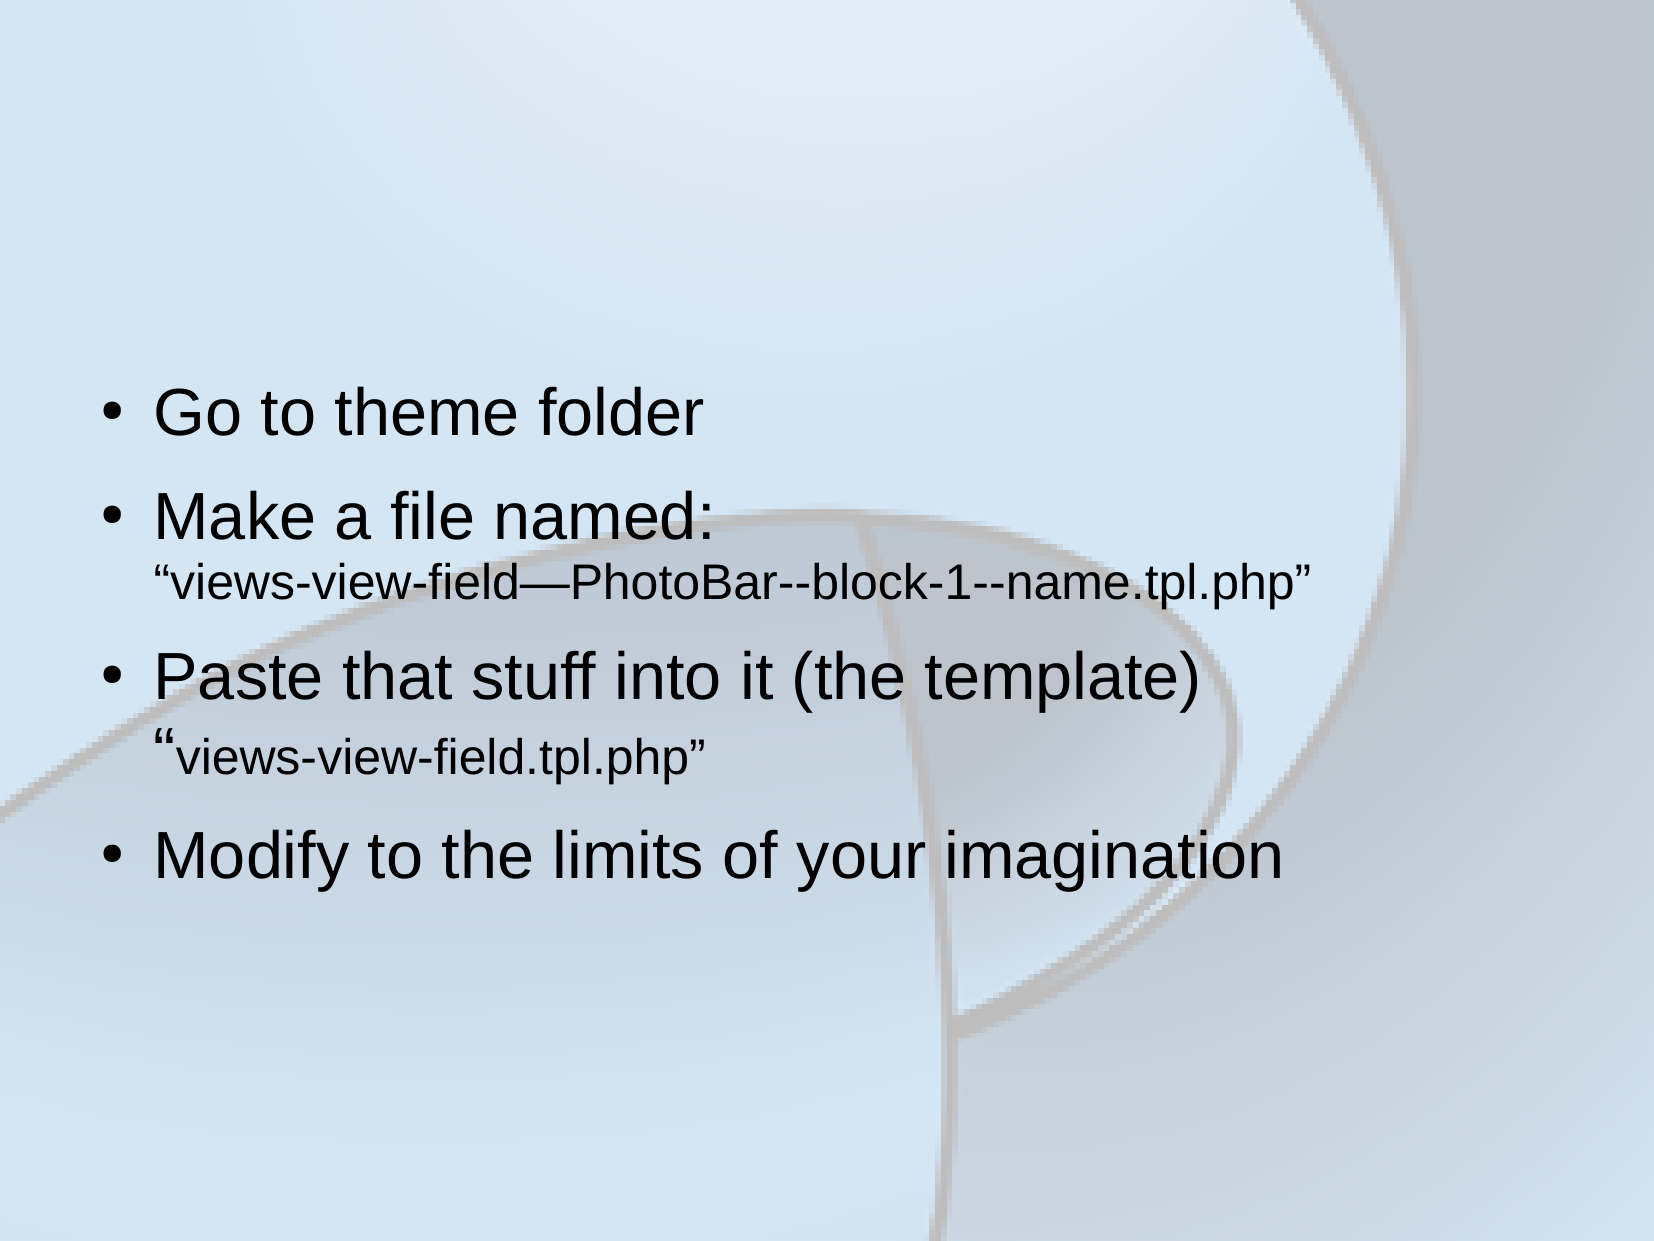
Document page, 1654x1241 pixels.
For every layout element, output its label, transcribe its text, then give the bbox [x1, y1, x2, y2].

list Go to theme folder Make a file named: “views-view-field—PhotoBar--block-1--name.tpl.php” Paste that stuff into it (the template) “views-view-field.tpl.php” Modify to the limits of your imagination [82, 375, 1571, 1109]
picture [0, 0, 1654, 1241]
